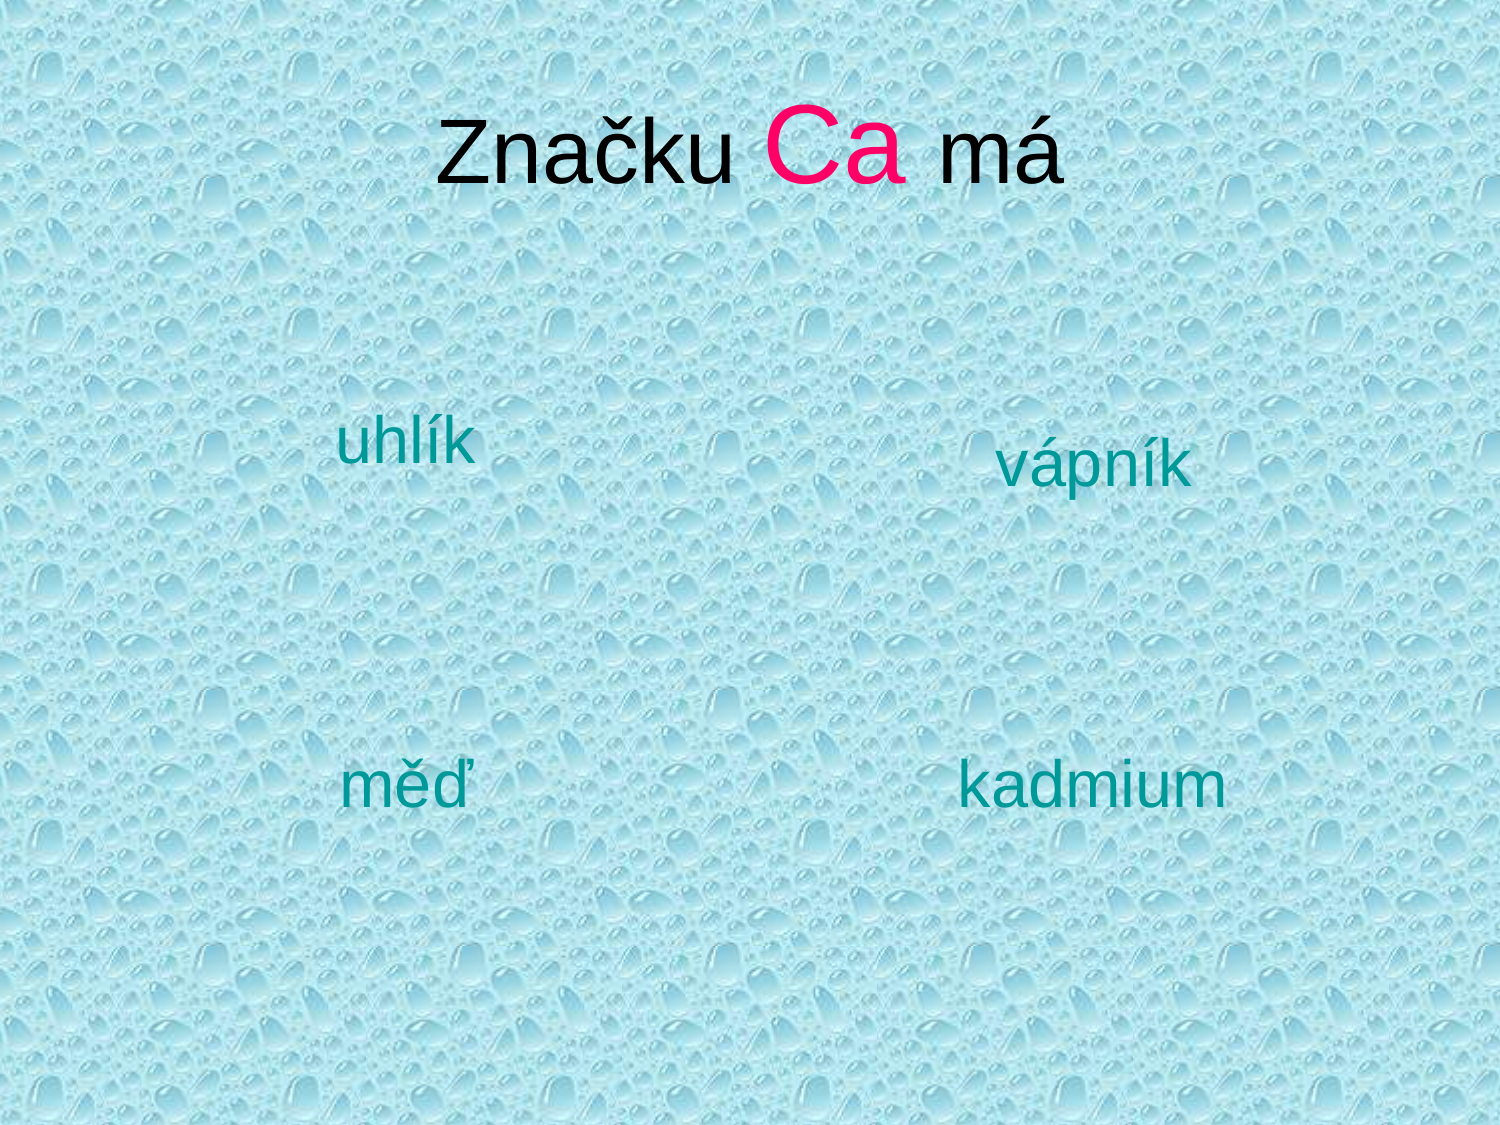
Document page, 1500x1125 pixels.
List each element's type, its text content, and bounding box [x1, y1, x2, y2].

table_header měď [75, 646, 737, 1005]
title Značku Ca má [75, 45, 1426, 233]
table_header vápník [763, 262, 1425, 621]
table_header uhlík [75, 262, 737, 621]
table_header kadmium [763, 646, 1423, 1005]
picture [0, 0, 1500, 1125]
